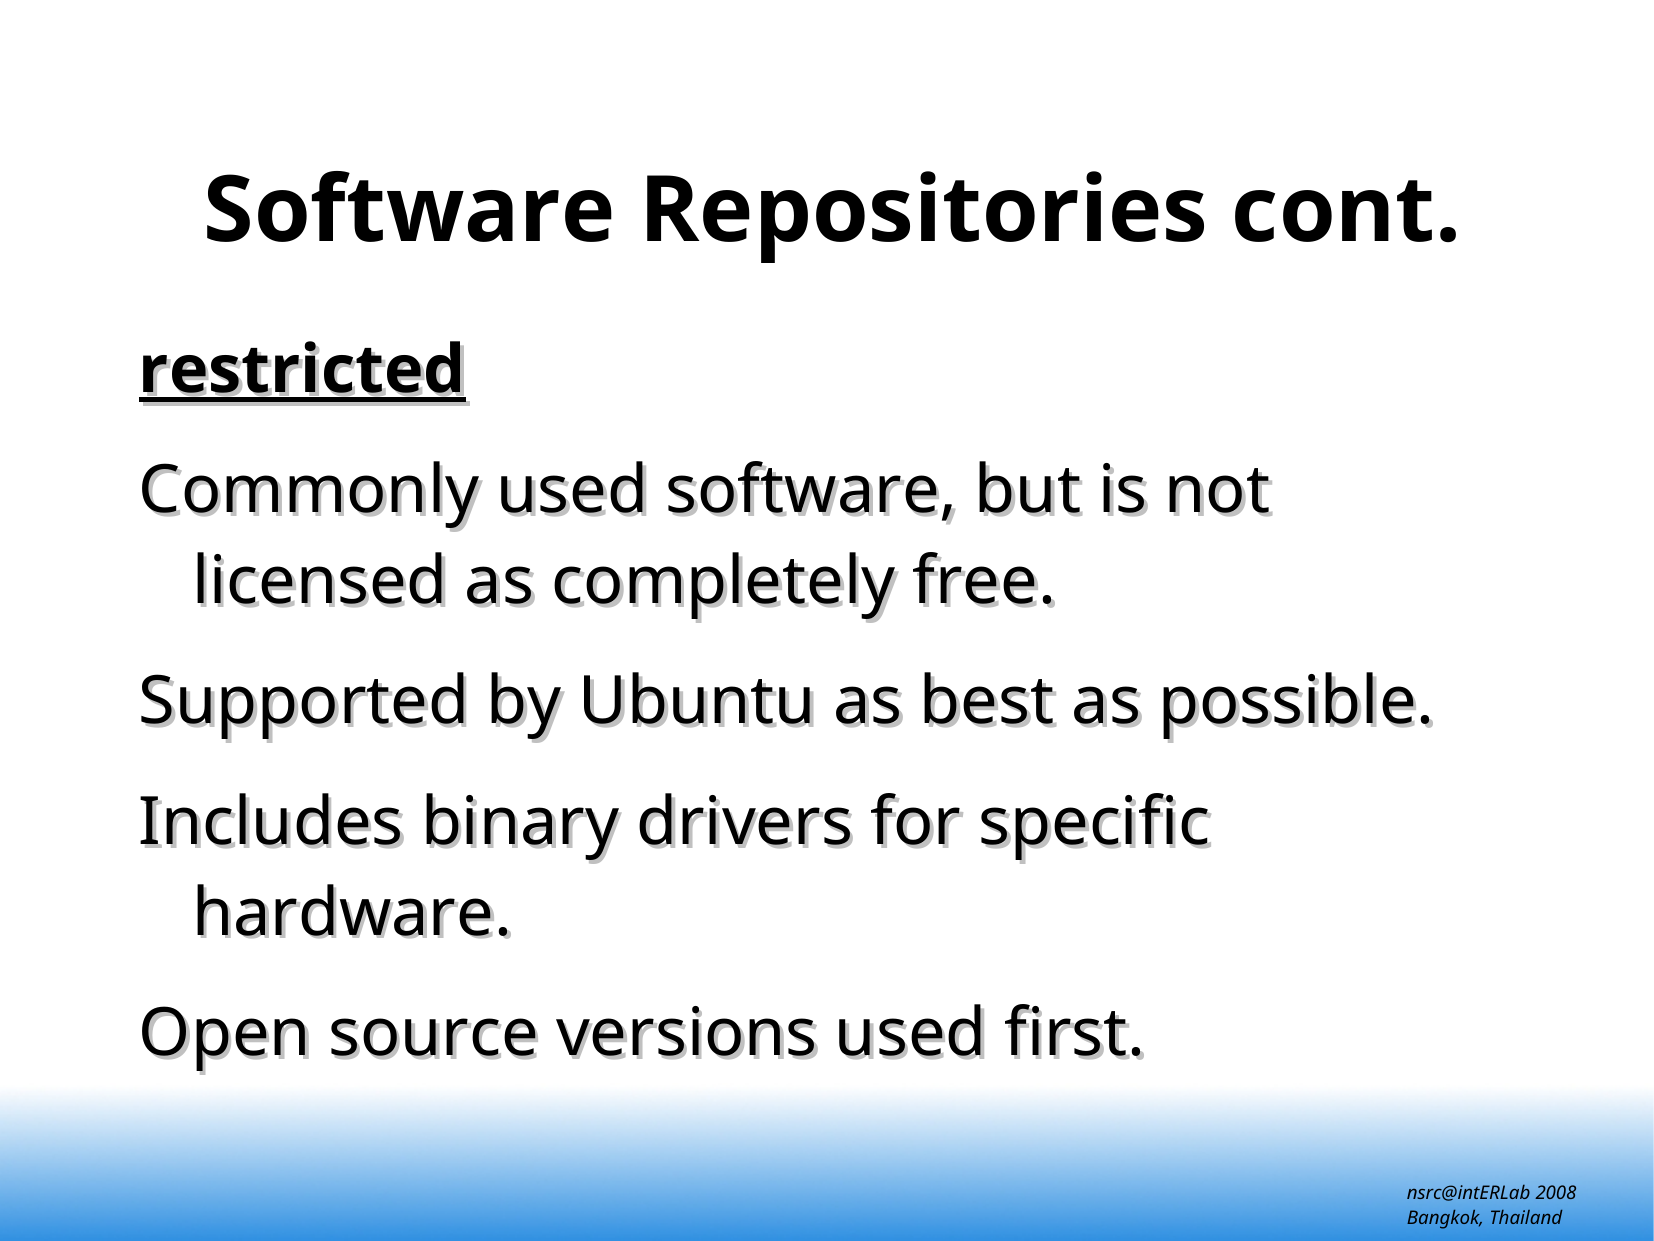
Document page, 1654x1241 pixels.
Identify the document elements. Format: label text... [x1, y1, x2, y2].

picture [0, 1083, 1654, 1241]
list restricted Commonly used software, but is not licensed as completely free. Supported by Ubuntu as best as possible. Includes binary drivers for specific hardware. Open source versions used first. [121, 321, 1534, 1104]
title Software Repositories cont. [109, 102, 1558, 310]
